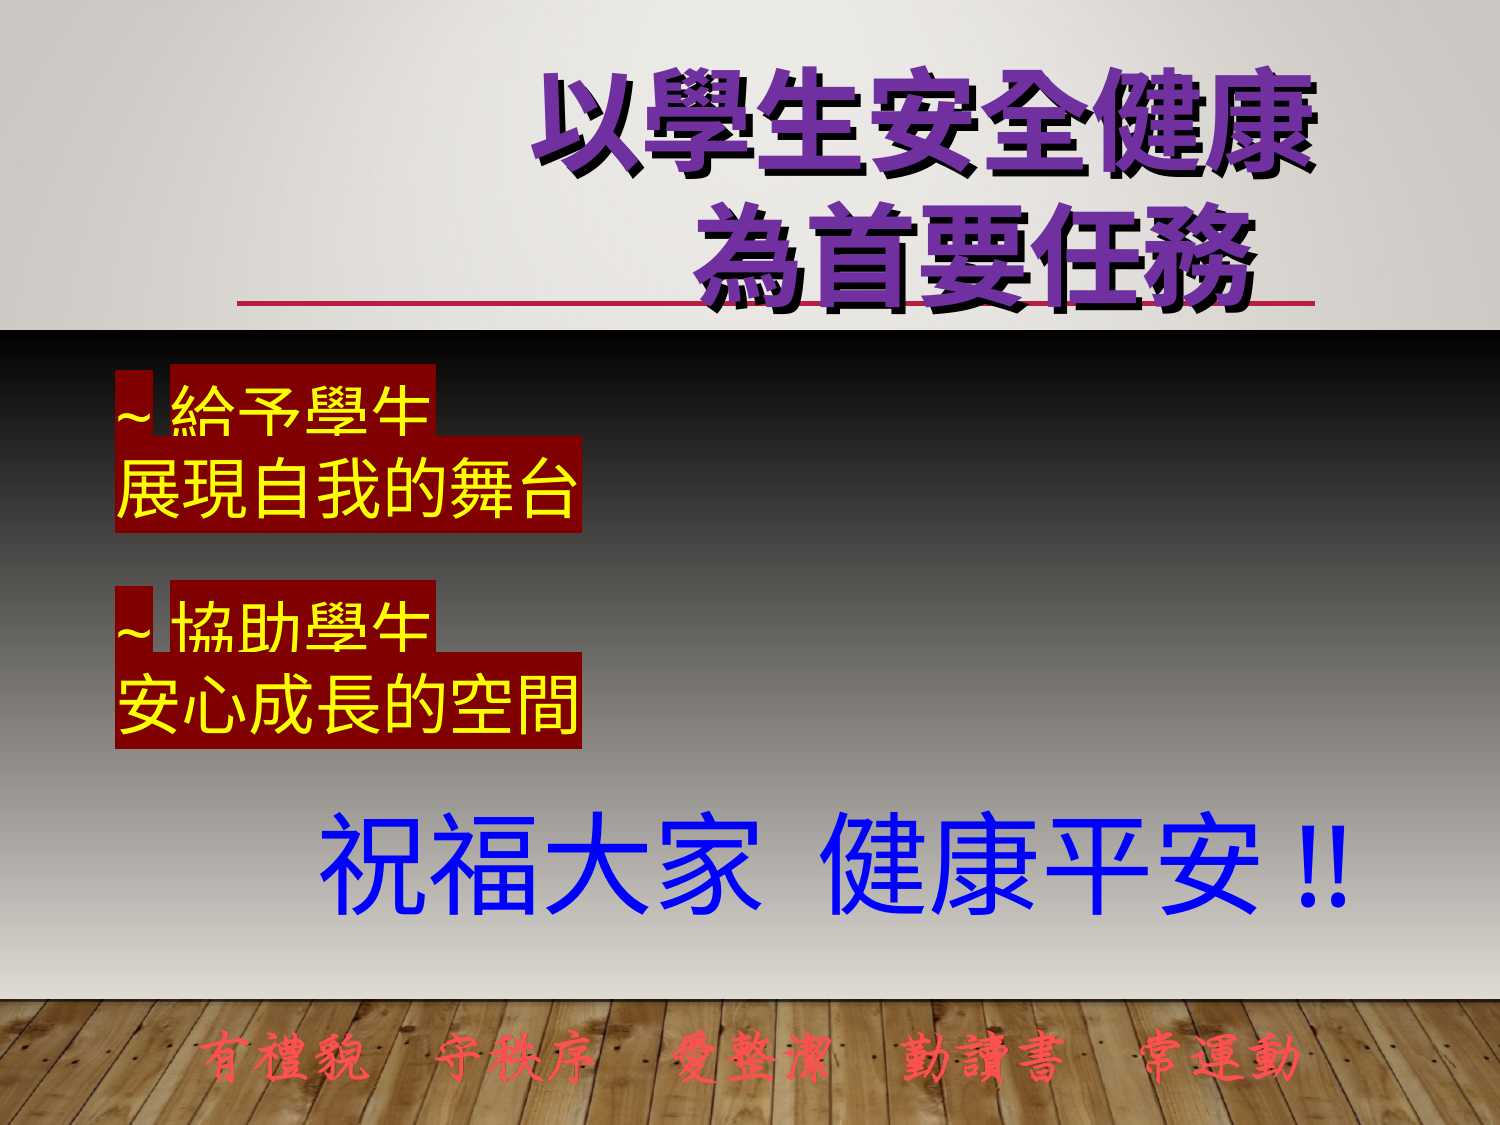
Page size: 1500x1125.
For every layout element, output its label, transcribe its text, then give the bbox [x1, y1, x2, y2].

title ~給予學生 展現自我的舞台 ~協助學生 安心成長的空間 [100, 376, 668, 756]
text_box 以學生安全健康 為首要任務 [513, 43, 1458, 328]
text_box 祝福大家 健康平安!! [301, 786, 1500, 939]
